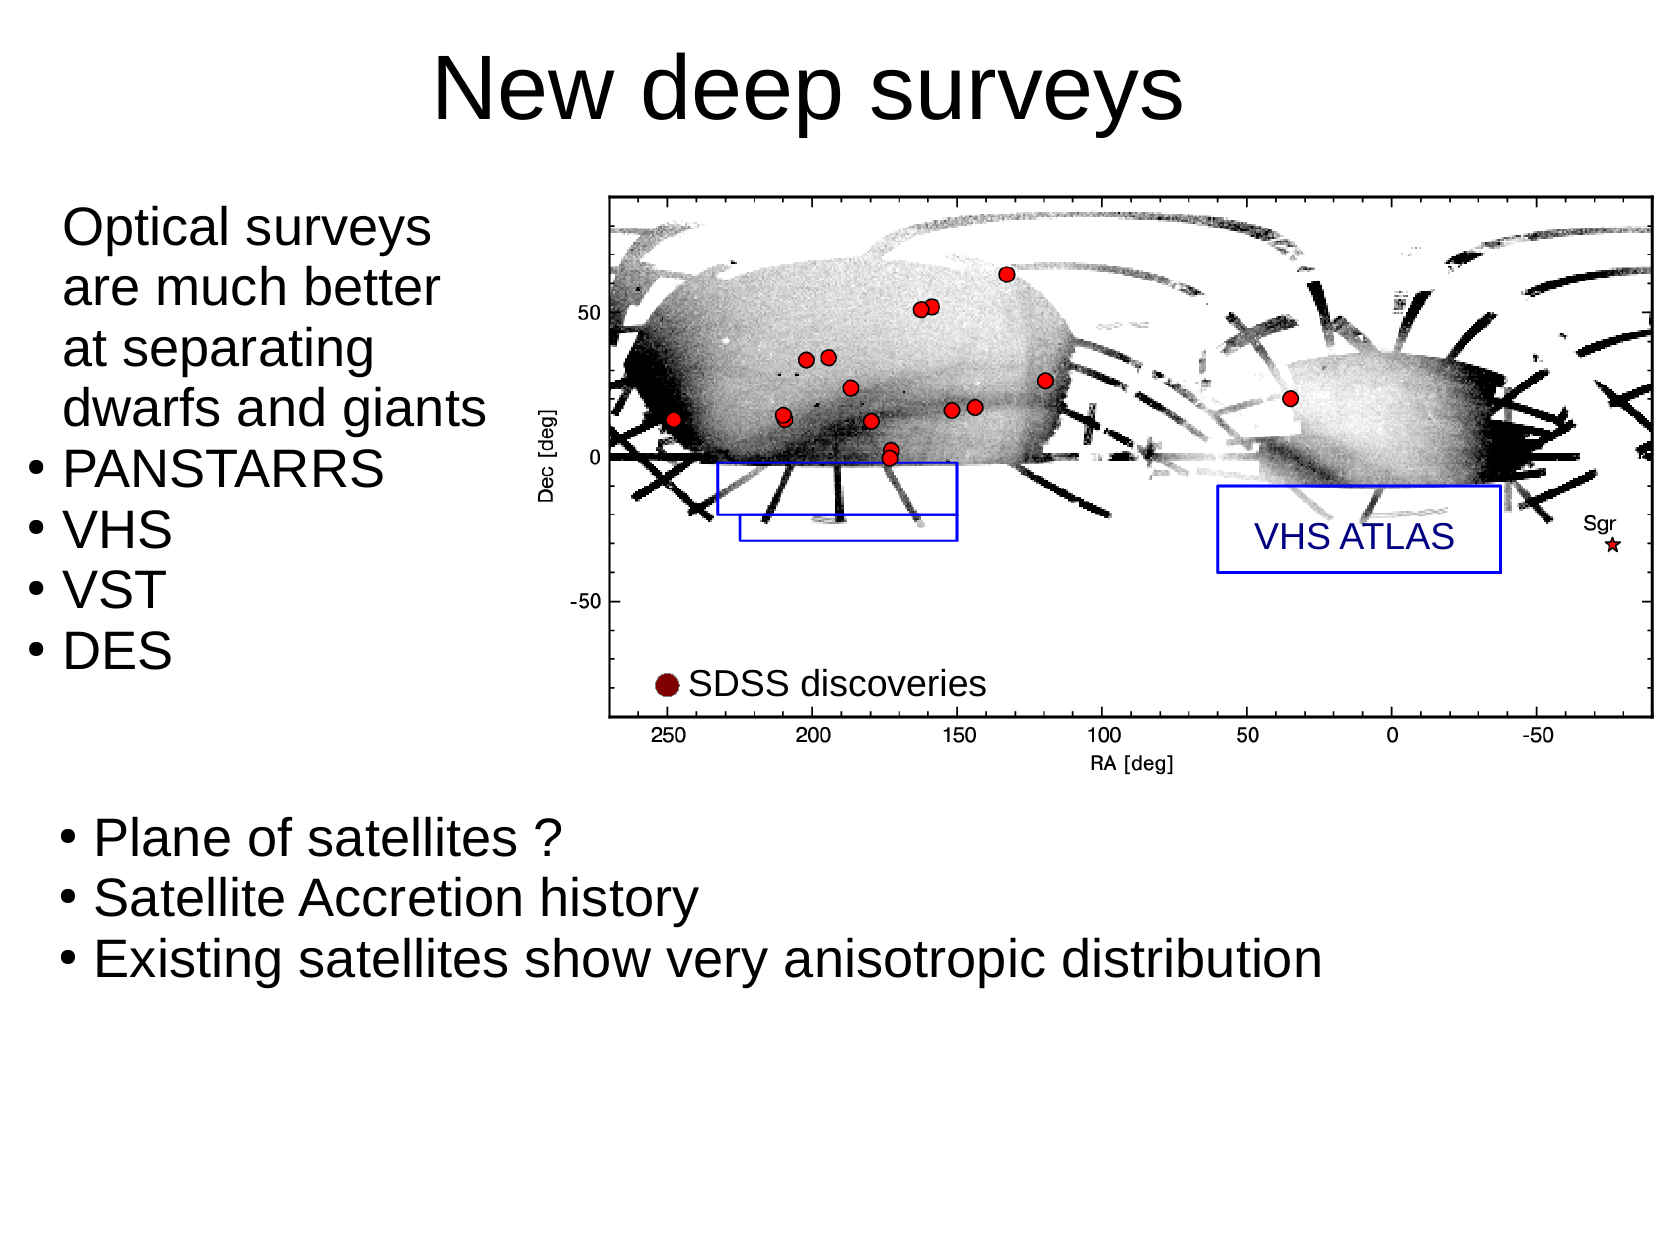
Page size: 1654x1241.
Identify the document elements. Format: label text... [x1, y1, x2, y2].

text_box [655, 673, 673, 697]
text_box Optical surveys are much better at separating dwarfs and giants PANSTARRS VHS VST DES [11, 188, 508, 689]
text_box Plane of satellites ? Satellite Accretion history Existing satellites show very anisotropic distribution [43, 800, 1544, 997]
picture [531, 177, 1654, 827]
text_box VHS ATLAS [1239, 507, 1471, 565]
title New deep surveys [129, 23, 1489, 152]
text_box SDSS discoveries [673, 655, 1004, 713]
